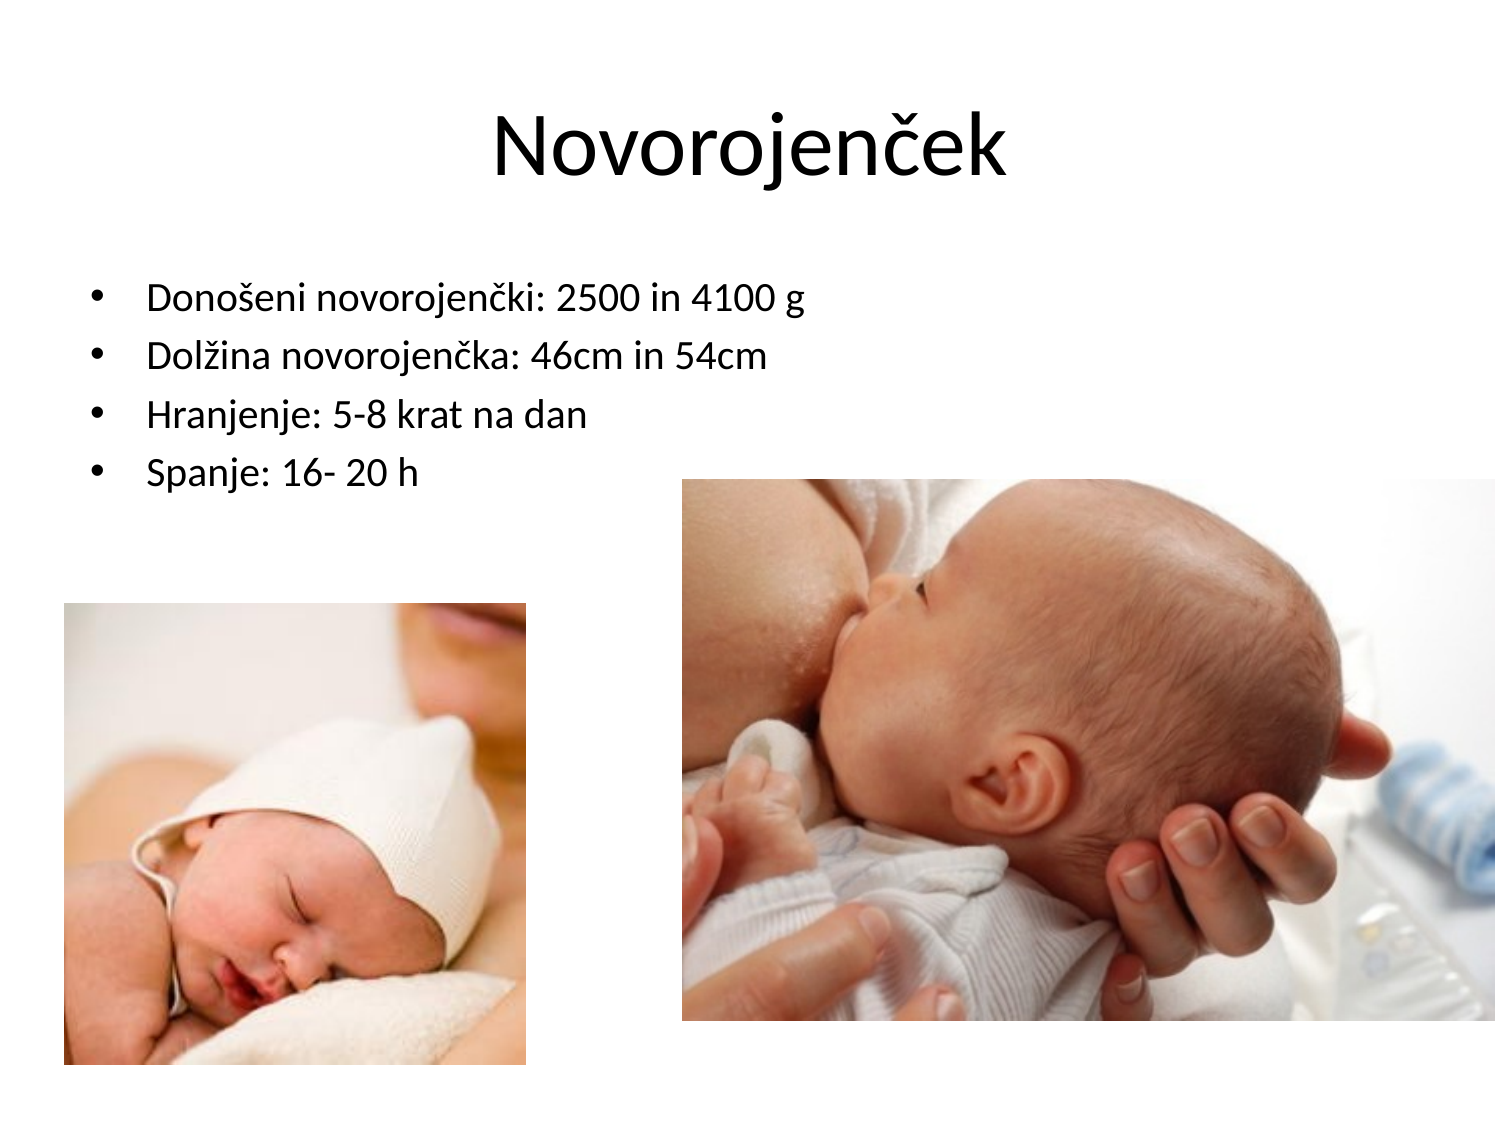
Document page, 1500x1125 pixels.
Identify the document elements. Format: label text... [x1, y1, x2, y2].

picture [64, 603, 526, 1065]
list Donošeni novorojenčki: 2500 in 4100 g Dolžina novorojenčka: 46cm in 54cm Hranjenje: 5-8 krat na dan Spanje: 16- 20 h [75, 262, 1425, 1005]
title Novorojenček [75, 45, 1425, 233]
picture [682, 479, 1495, 1021]
